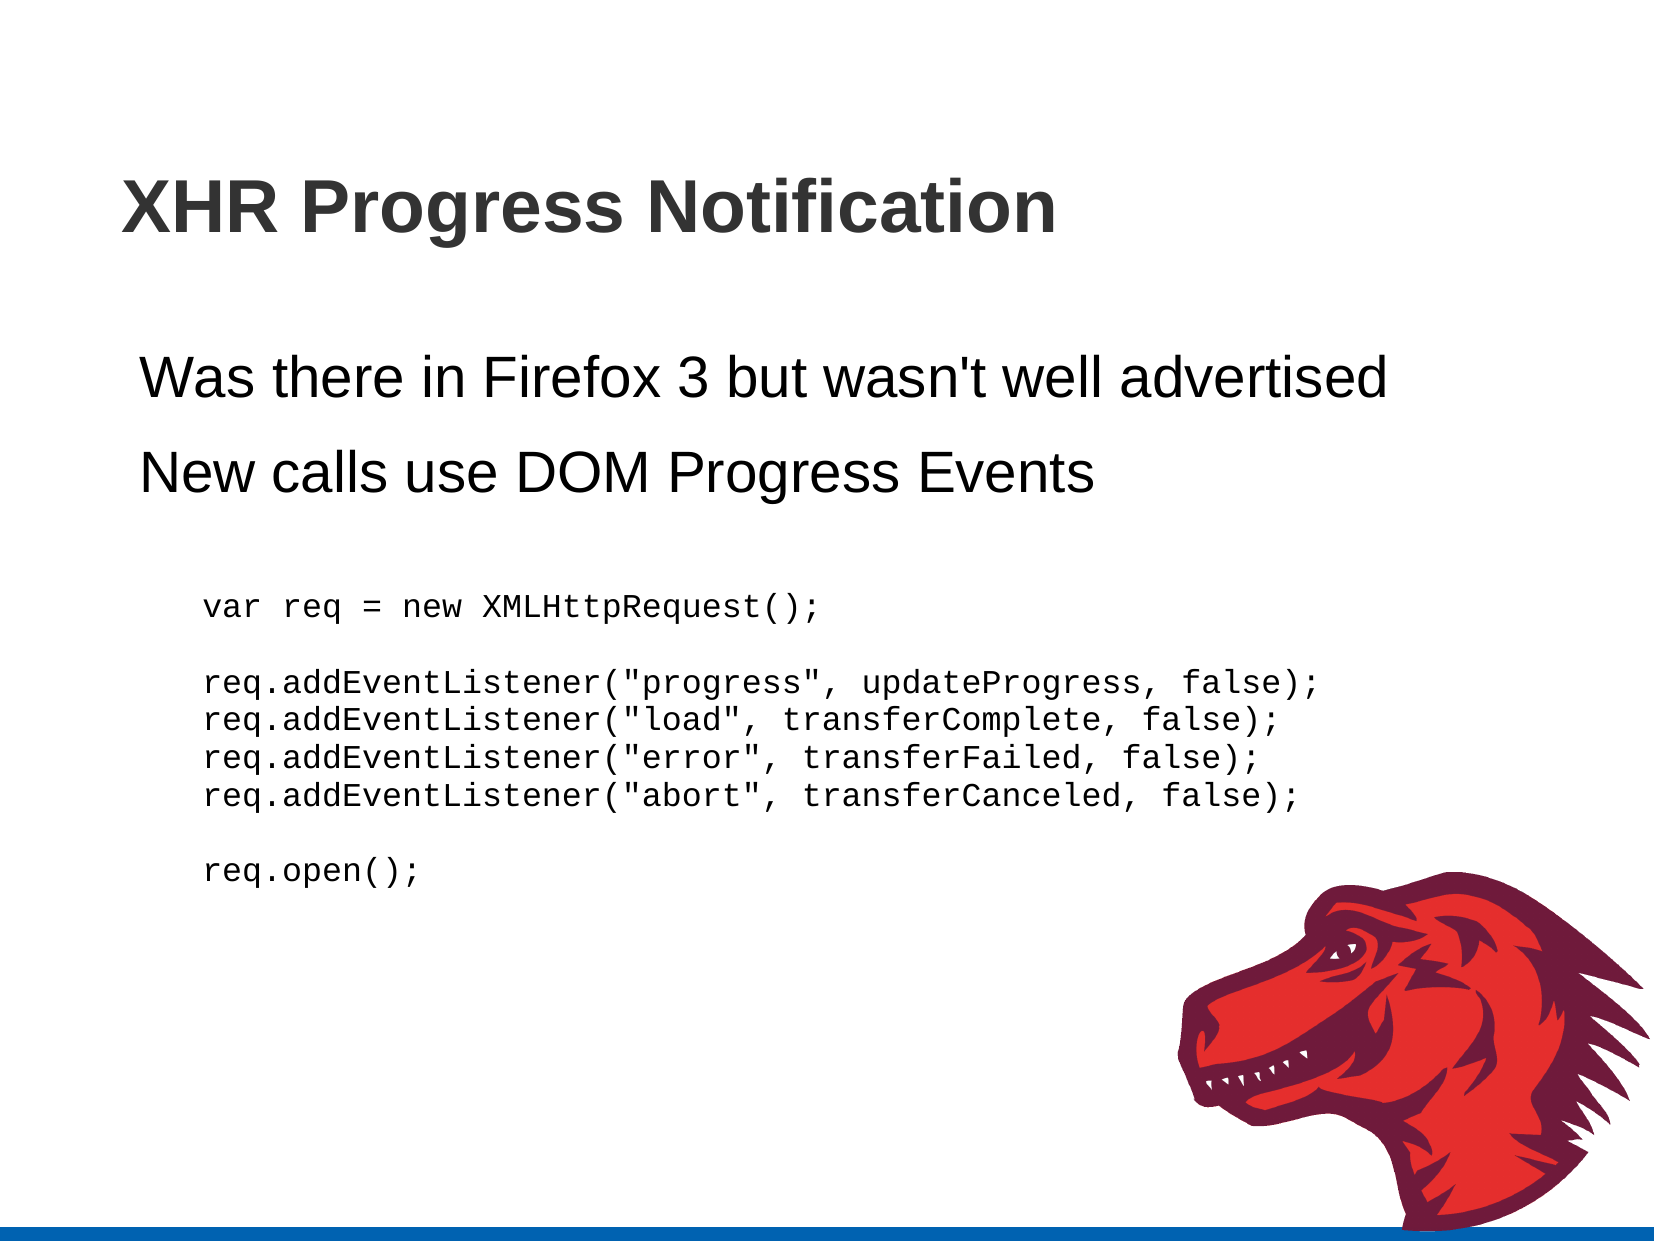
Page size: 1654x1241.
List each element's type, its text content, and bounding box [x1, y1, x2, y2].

title XHR Progress Notification [121, 110, 1534, 303]
picture [1171, 872, 1654, 1241]
list Was there in Firefox 3 but wasn't well advertised New calls use DOM Progress Events [121, 344, 1534, 1112]
text_box var req = new XMLHttpRequest(); req.addEventListener("progress", updateProgress, false); req.addEventListener("load", transferComplete, false); req.addEventListener("error", transferFailed, false); req.addEventListener("abort", transferCanceled, false); req.open(); [187, 582, 1338, 1013]
